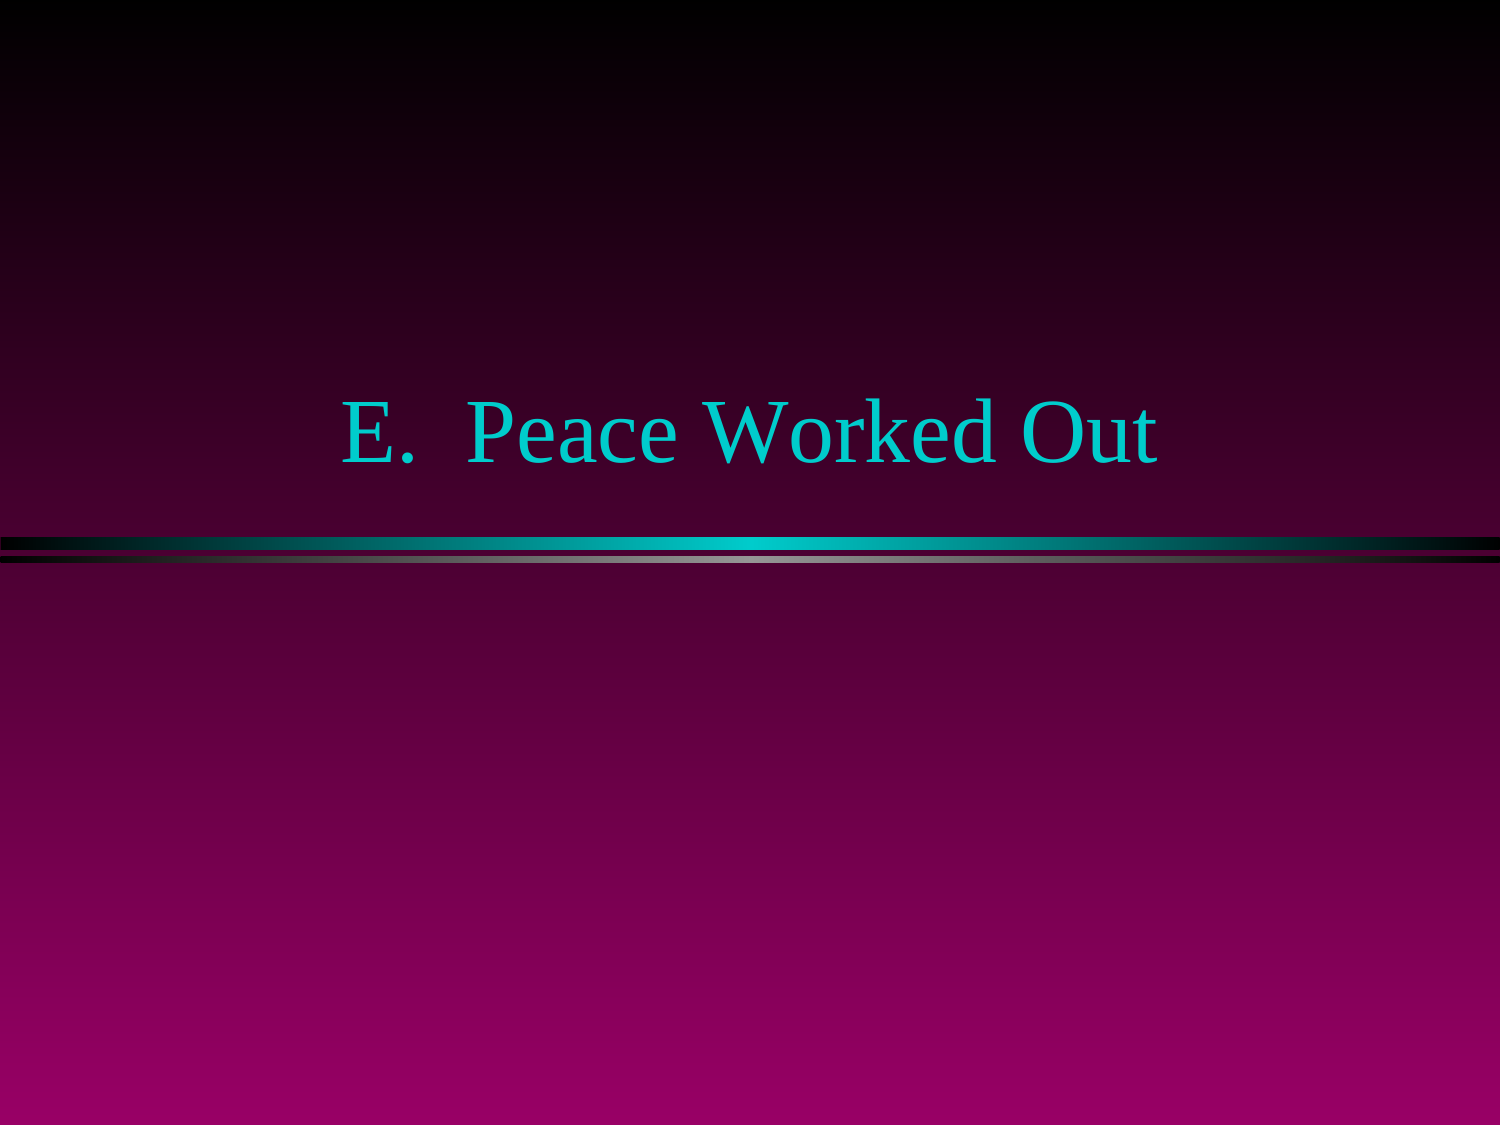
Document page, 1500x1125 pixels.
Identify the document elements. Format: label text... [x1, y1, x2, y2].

title E. Peace Worked Out [112, 337, 1388, 526]
